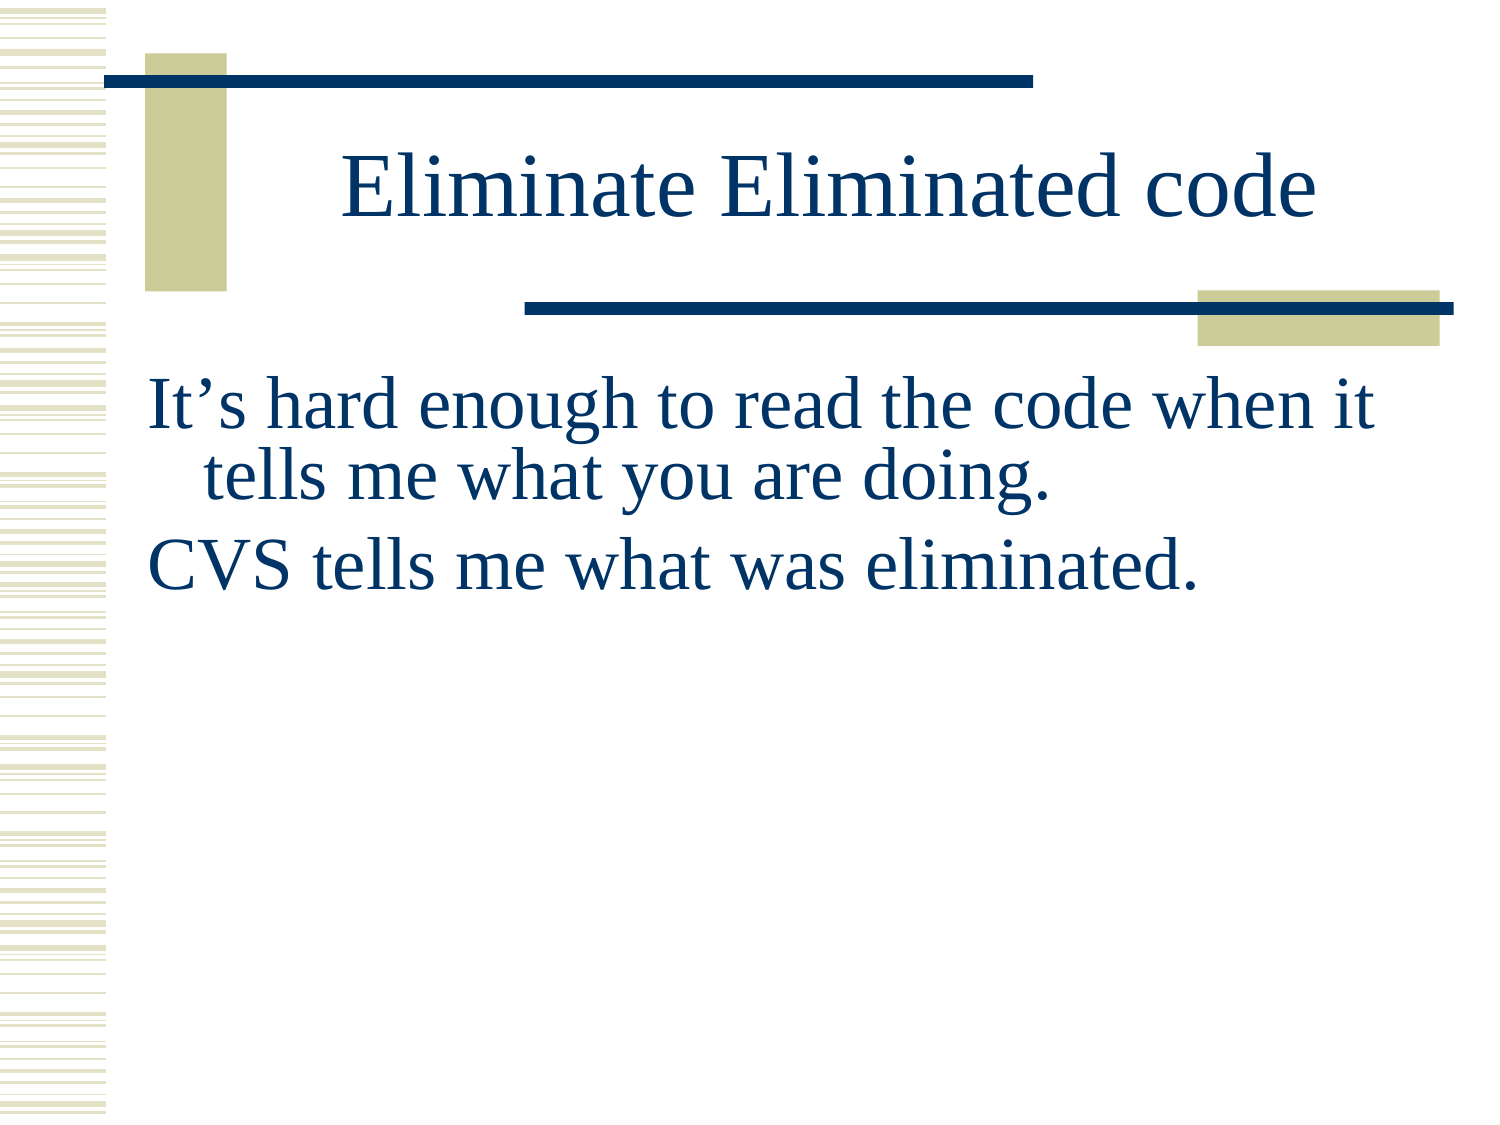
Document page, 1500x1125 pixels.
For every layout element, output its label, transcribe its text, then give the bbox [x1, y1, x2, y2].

list It’s hard enough to read the code when it tells me what you are doing. CVS tells me what was eliminated. [132, 363, 1439, 1000]
title Eliminate Eliminated code [225, 99, 1436, 288]
